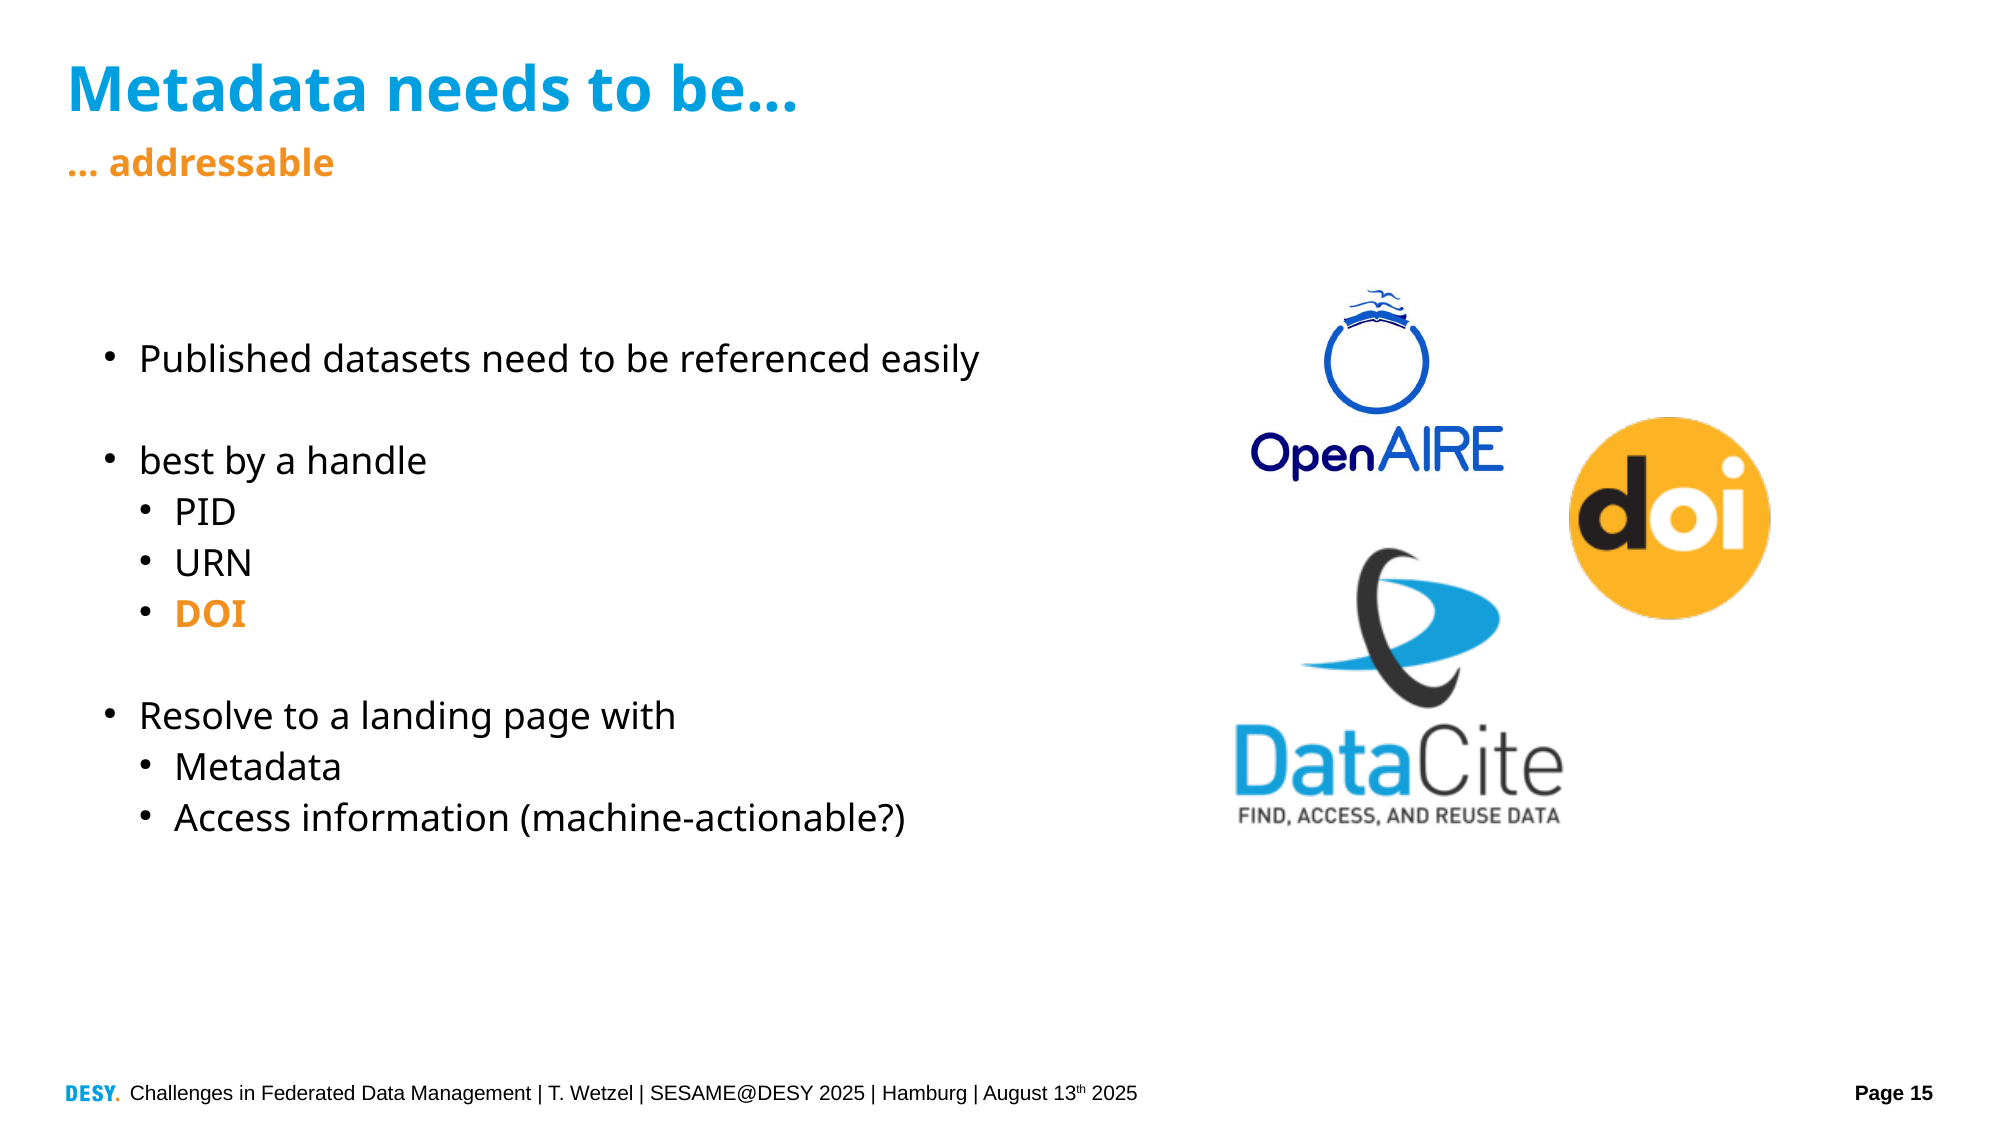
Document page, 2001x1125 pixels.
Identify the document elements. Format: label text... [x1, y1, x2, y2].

list … addressable [66, 134, 1933, 197]
picture [1203, 416, 1772, 886]
picture [1133, 236, 1625, 324]
title Metadata needs to be... [66, 57, 1933, 132]
text_box Published datasets need to be referenced easily best by a handle PID URN DOI Resolve to a landing page with Metadata Access information (machine-actionable?) [88, 324, 1920, 1063]
